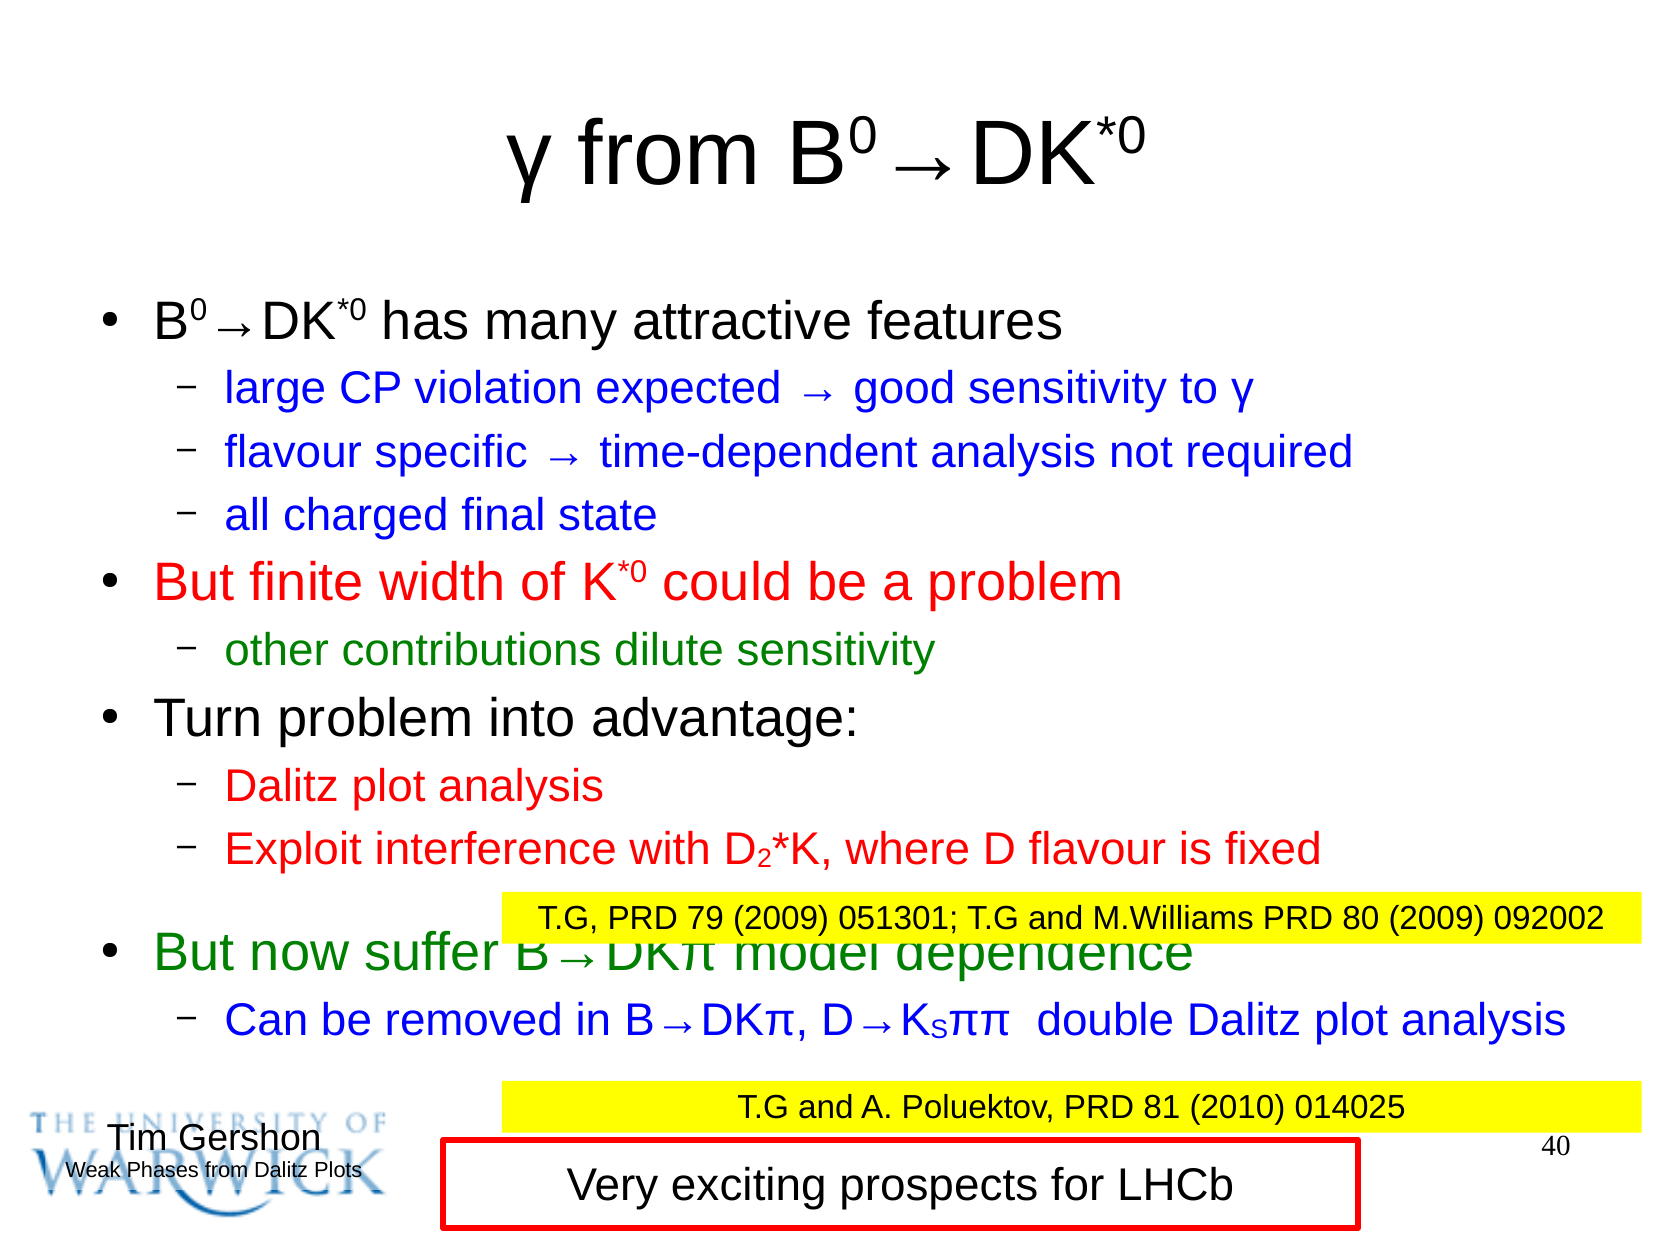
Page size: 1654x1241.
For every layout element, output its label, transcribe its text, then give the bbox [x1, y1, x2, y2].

title γ from B0→DK*0 [82, 56, 1571, 250]
list B0→DK*0 has many attractive features large CP violation expected → good sensitivity to γ flavour specific → time-dependent analysis not required all charged final state But finite width of K*0 could be a problem other contributions dilute sensitivity Turn problem into advantage: Dalitz plot analysis Exploit interference with D2*K, where D flavour is fixed But now suffer B→DKπ model dependence Can be removed in B→DKπ, D→KSππ double Dalitz plot analysis [82, 290, 1571, 1094]
text_box Very exciting prospects for LHCb [442, 1139, 1359, 1229]
text_box T.G, PRD 79 (2009) 051301; T.G and M.Williams PRD 80 (2009) 092002 [501, 891, 1642, 944]
text_box T.G and A. Poluektov, PRD 81 (2010) 014025 [501, 1080, 1642, 1133]
picture [19, 1106, 406, 1232]
text_box Tim Gershon Weak Phases from Dalitz Plots [45, 1108, 383, 1190]
